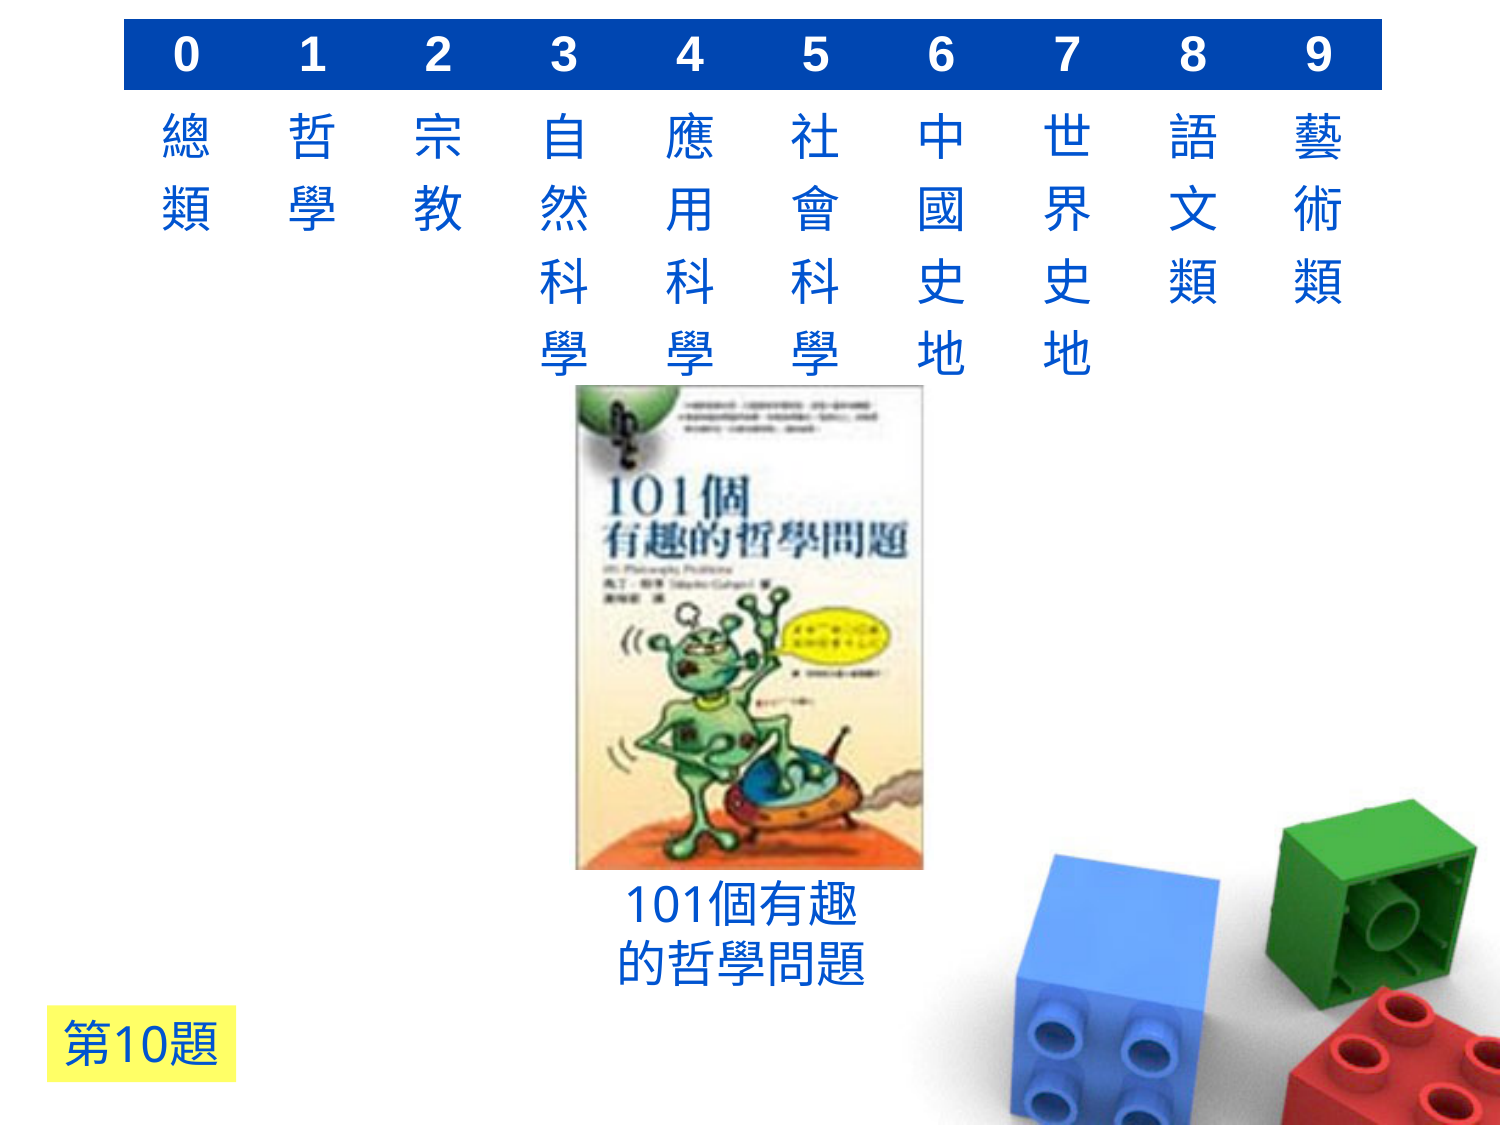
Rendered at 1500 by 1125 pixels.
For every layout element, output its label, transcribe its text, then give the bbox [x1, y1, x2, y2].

table_cell 應用科學 [627, 90, 753, 385]
table_header 6 [879, 19, 1004, 90]
table_header 9 [1256, 19, 1382, 90]
table_header 5 [753, 19, 879, 90]
table_header 8 [1130, 19, 1256, 90]
table_header 0 [124, 19, 250, 90]
table_header 3 [501, 19, 627, 90]
table_cell 宗教 [376, 90, 501, 395]
table_cell 藝術類 [1256, 90, 1382, 395]
table_header 4 [627, 19, 753, 90]
table_cell 世界史地 [1004, 90, 1130, 395]
table_header 7 [1004, 19, 1130, 90]
table_cell 中國史地 [879, 90, 1004, 395]
table_cell 自然科學 [501, 90, 627, 395]
text_box 101個有趣的哲學問題 [596, 864, 886, 1000]
table_header 2 [376, 19, 501, 90]
table_cell 哲學 [250, 90, 376, 395]
table_cell 語文類 [1130, 90, 1256, 395]
picture [249, 187, 1500, 1125]
table_cell 總類 [124, 90, 250, 395]
table_cell 社會科學 [753, 90, 879, 385]
table_header 1 [250, 19, 376, 90]
text_box 第10題 [47, 1005, 237, 1083]
